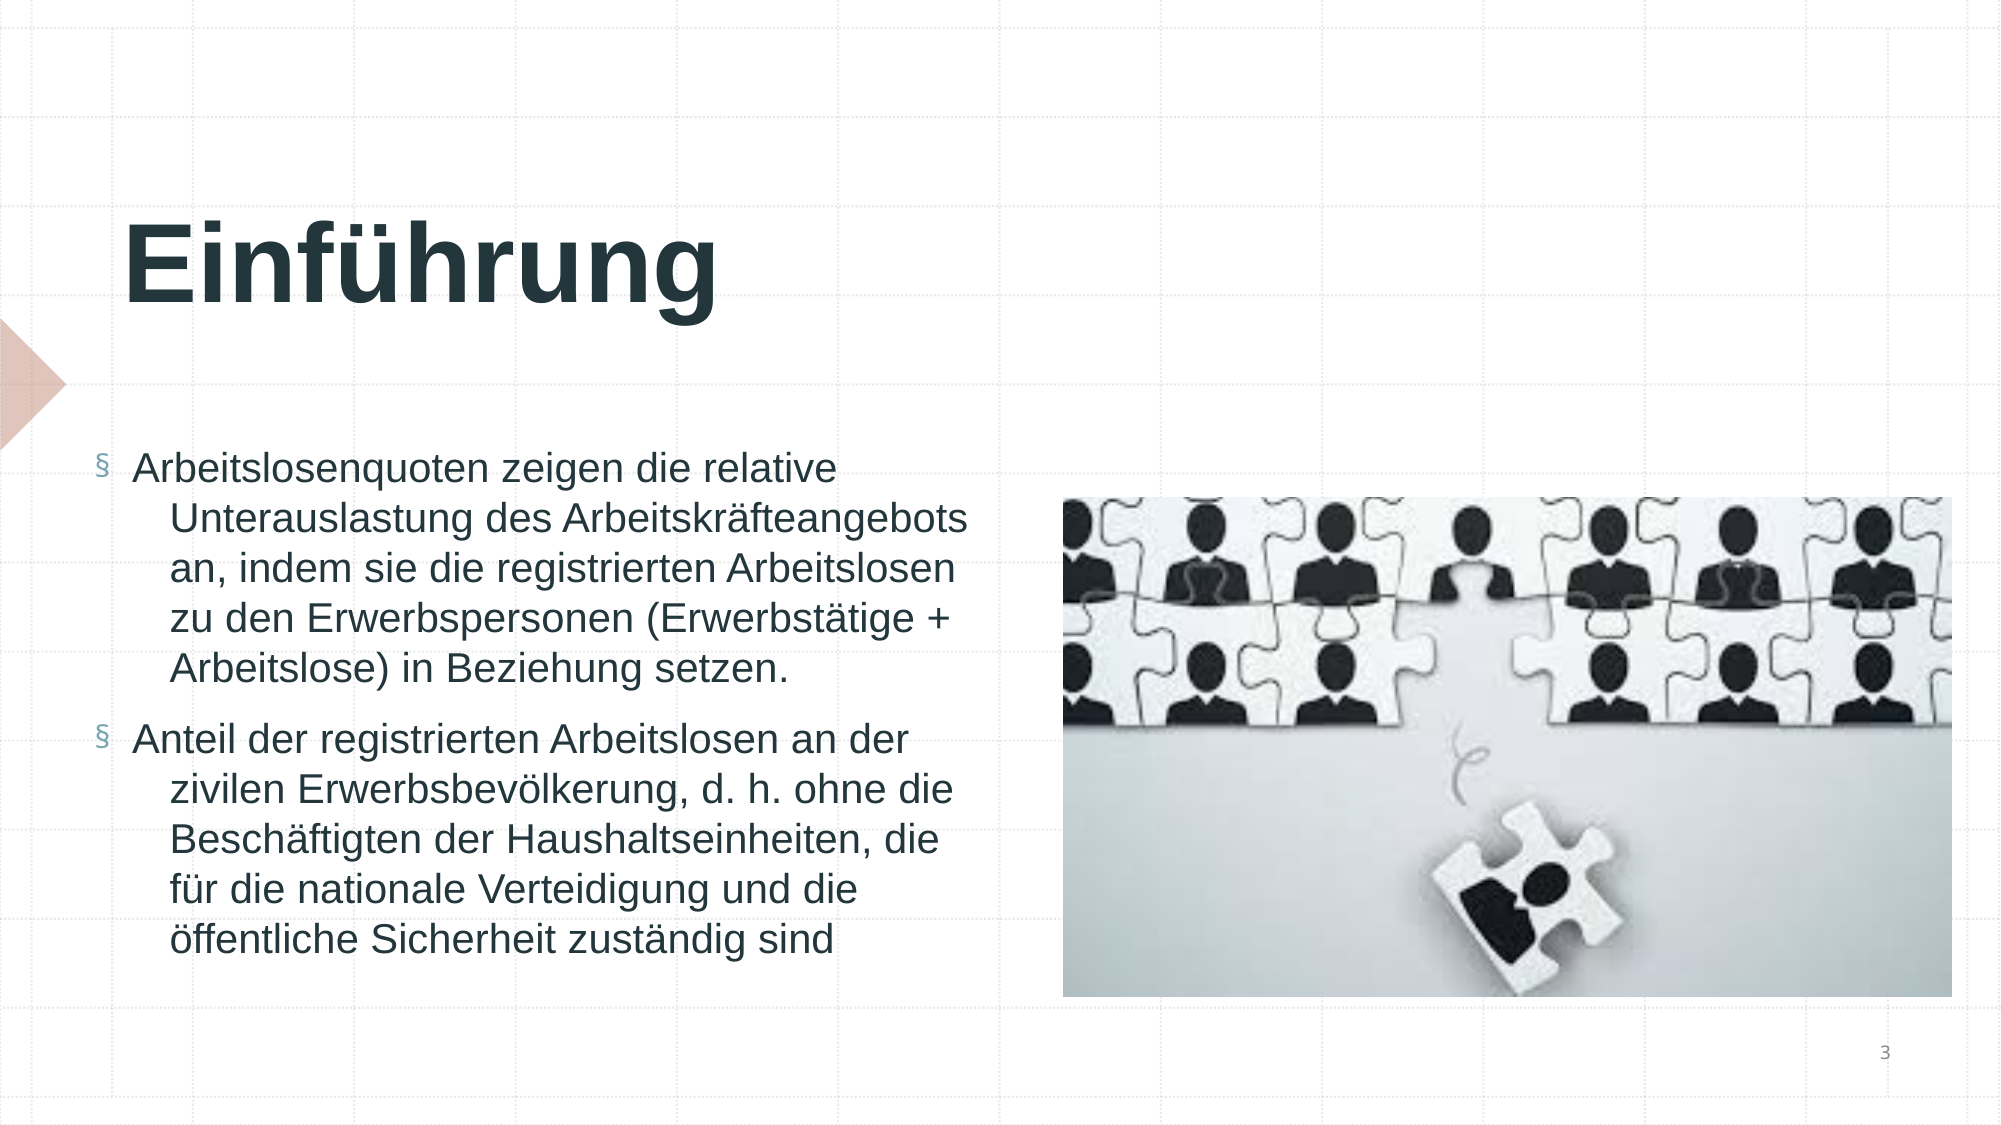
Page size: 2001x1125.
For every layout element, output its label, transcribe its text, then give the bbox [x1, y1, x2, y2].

picture [1063, 497, 1952, 997]
list Arbeitslosenquoten zeigen die relative Unterauslastung des Arbeitskräfteangebots an, indem sie die registrierten Arbeitslosen zu den Erwerbspersonen (Erwerbstätige + Arbeitslose) in Beziehung setzen. Anteil der registrierten Arbeitslosen an der zivilen Erwerbsbevölkerung, d. h. ohne die Beschäftigten der Haushaltseinheiten, die für die nationale Verteidigung und die öffentliche Sicherheit zuständig sind [79, 383, 997, 1019]
title Einführung [107, 106, 1849, 333]
text_box [0, 0, 2000, 1125]
